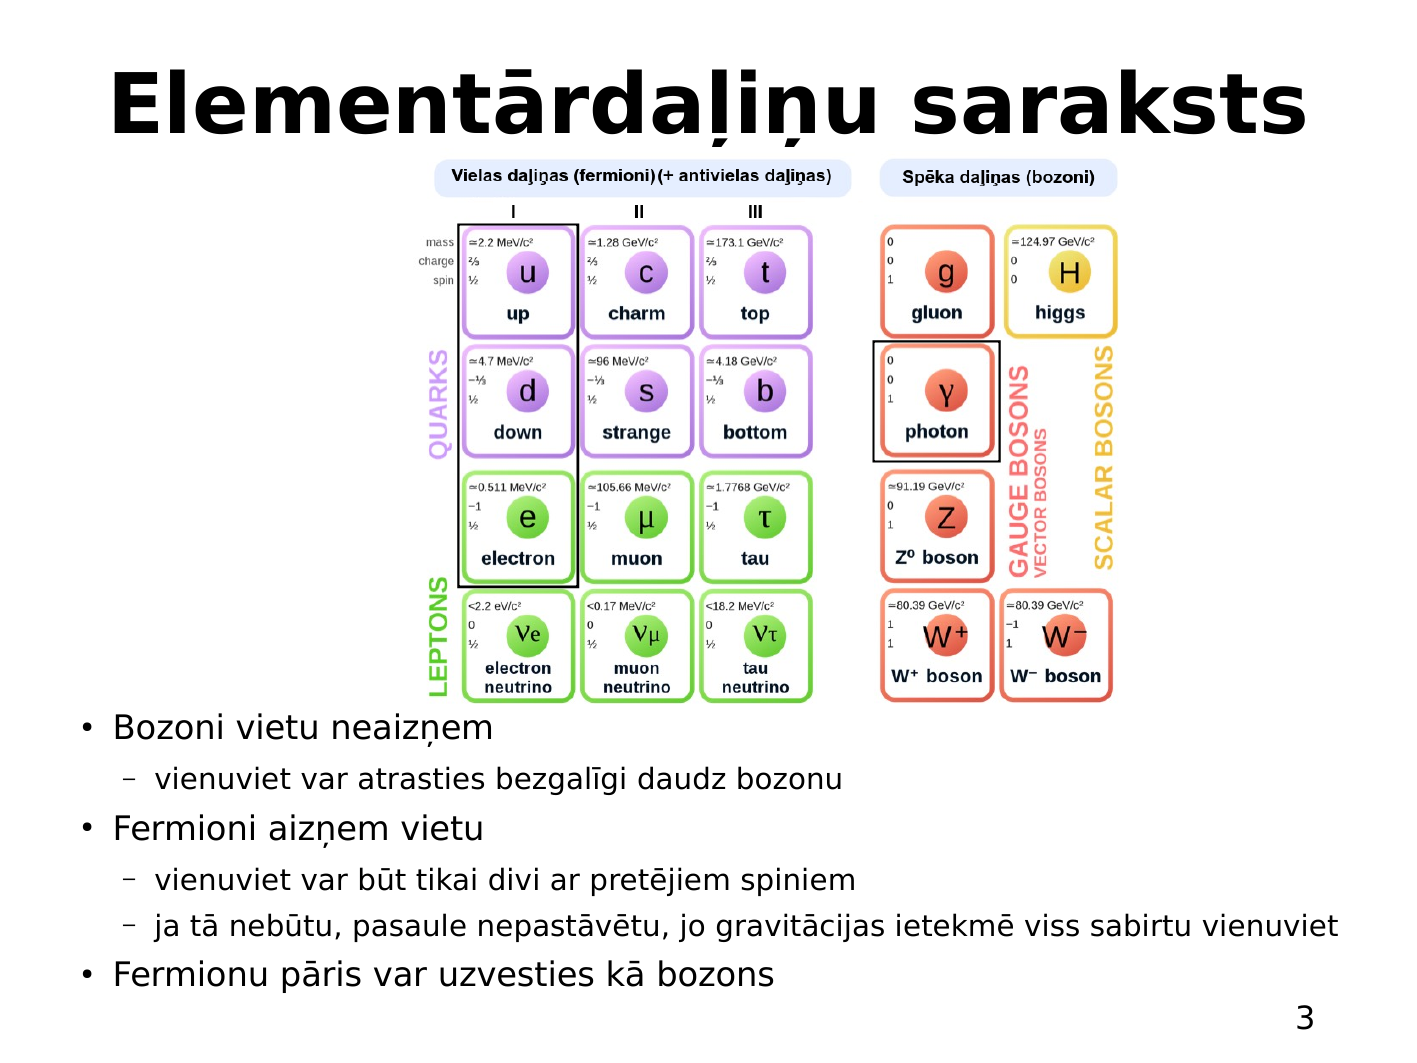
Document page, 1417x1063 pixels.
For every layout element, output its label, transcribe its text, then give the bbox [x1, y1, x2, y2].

picture [413, 147, 1123, 705]
title Elementārdaļiņu saraksts [70, 42, 1346, 168]
list Bozoni vietu neaizņem vienuviet var atrasties bezgalīgi daudz bozonu Fermioni aizņem vietu vienuviet var būt tikai divi ar pretējiem spiniem ja tā nebūtu, pasaule nepastāvētu, jo gravitācijas ietekmē viss sabirtu vienuviet Fermionu pāris var uzvesties kā bozons [70, 708, 1346, 1033]
